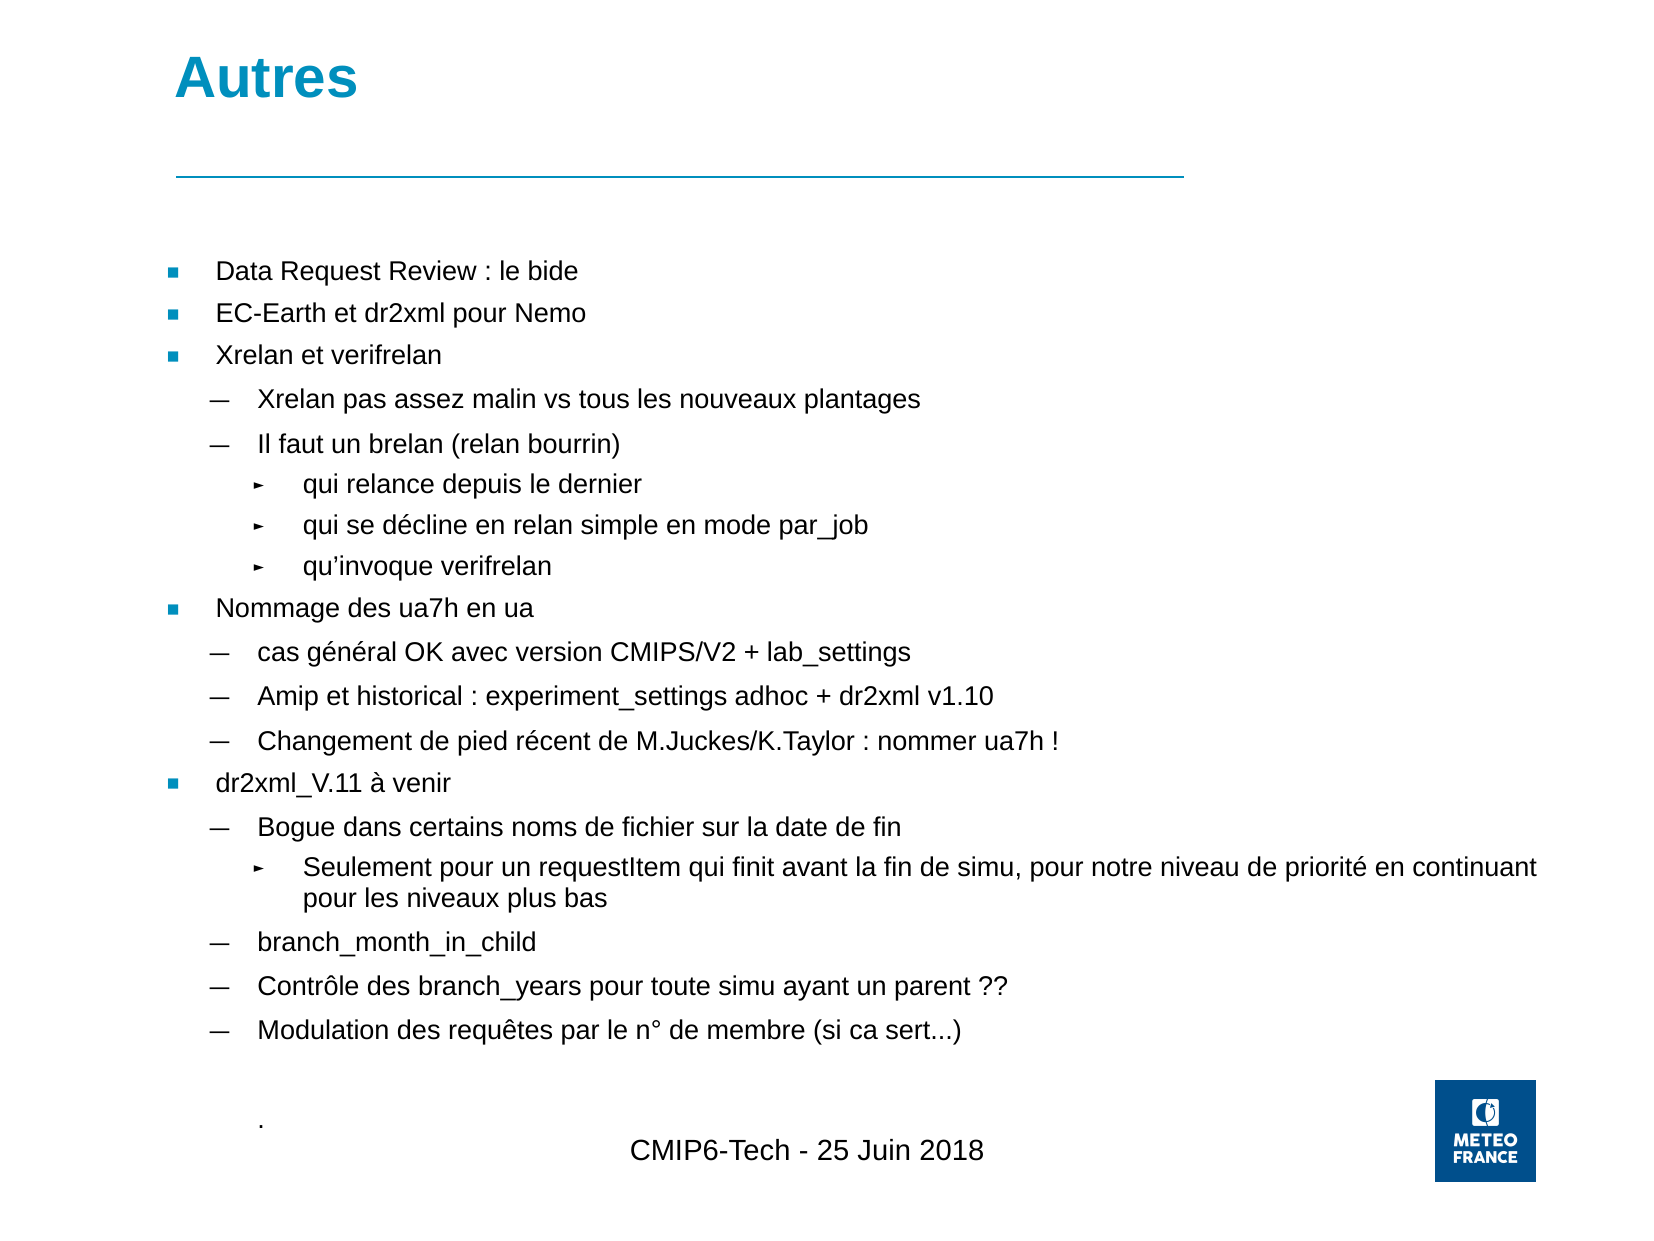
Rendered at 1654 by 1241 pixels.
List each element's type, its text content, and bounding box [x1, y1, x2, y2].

title Autres [174, 0, 1654, 156]
list Data Request Review : le bide EC-Earth et dr2xml pour Nemo Xrelan et verifrelan Xrelan pas assez malin vs tous les nouveaux plantages Il faut un brelan (relan bourrin) qui relance depuis le dernier qui se décline en relan simple en mode par_job qu’invoque verifrelan Nommage des ua7h en ua cas général OK avec version CMIPS/V2 + lab_settings Amip et historical : experiment_settings adhoc + dr2xml v1.10 Changement de pied récent de M.Juckes/K.Taylor : nommer ua7h ! dr2xml_V.11 à venir Bogue dans certains noms de fichier sur la date de fin Seulement pour un requestItem qui finit avant la fin de simu, pour notre niveau de priorité en continuant pour les niveaux plus bas branch_month_in_child Contrôle des branch_years pour toute simu ayant un parent ?? Modulation des requêtes par le n° de membre (si ca sert...) . [156, 256, 1571, 1134]
picture [1435, 1134, 1536, 1182]
